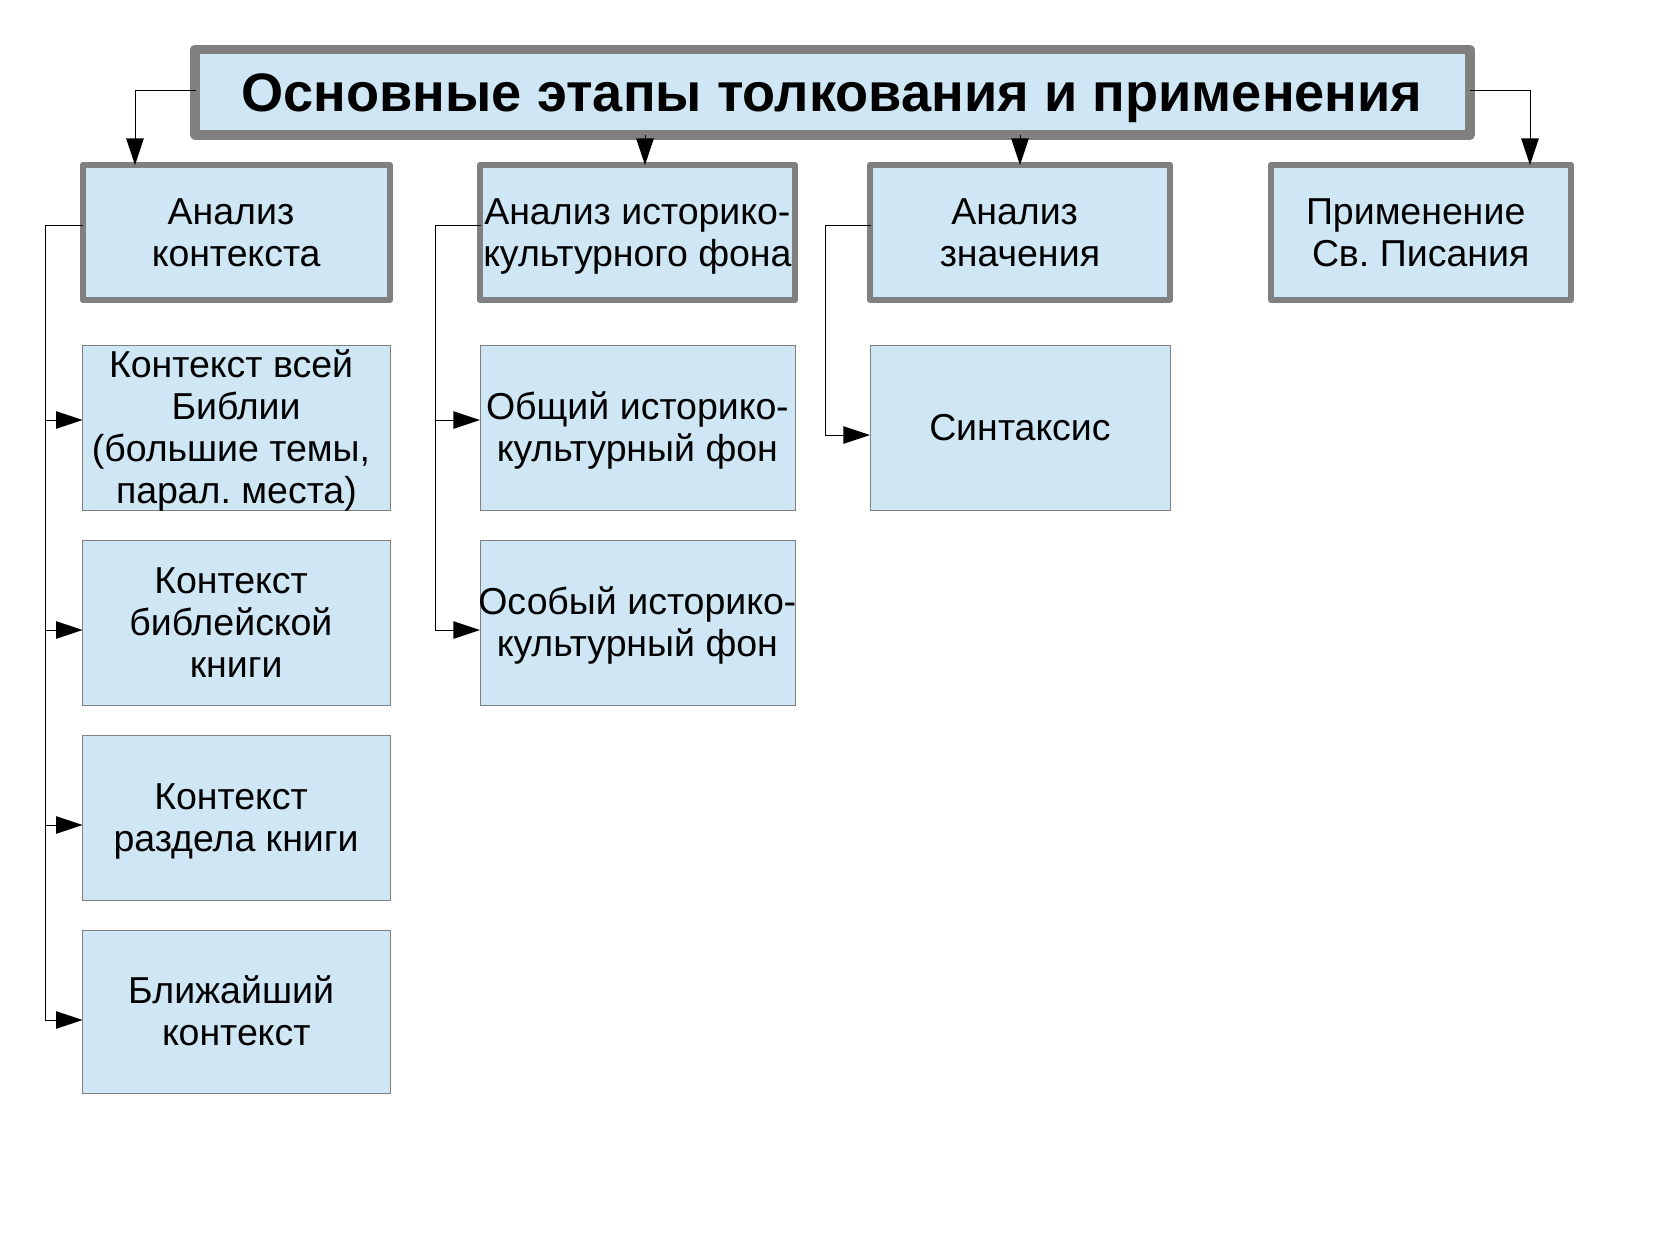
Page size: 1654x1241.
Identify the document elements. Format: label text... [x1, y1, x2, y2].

text_box Анализ значения [870, 165, 1171, 301]
text_box Синтаксис [870, 345, 1171, 511]
text_box Анализ контекста [82, 165, 391, 301]
text_box Контекст всей Библии (большие темы, парал. места) [82, 345, 391, 511]
text_box Применение Св. Писания [1270, 165, 1571, 301]
text_box Контекст раздела книги [82, 735, 391, 901]
text_box Особый историко- культурный фон [480, 540, 796, 706]
text_box Ближайший контекст [82, 930, 391, 1094]
text_box Контекст библейской книги [82, 540, 391, 706]
text_box Основные этапы толкования и применения [195, 49, 1471, 136]
text_box Общий историко- культурный фон [480, 345, 796, 511]
text_box Анализ историко- культурного фона [480, 165, 796, 301]
